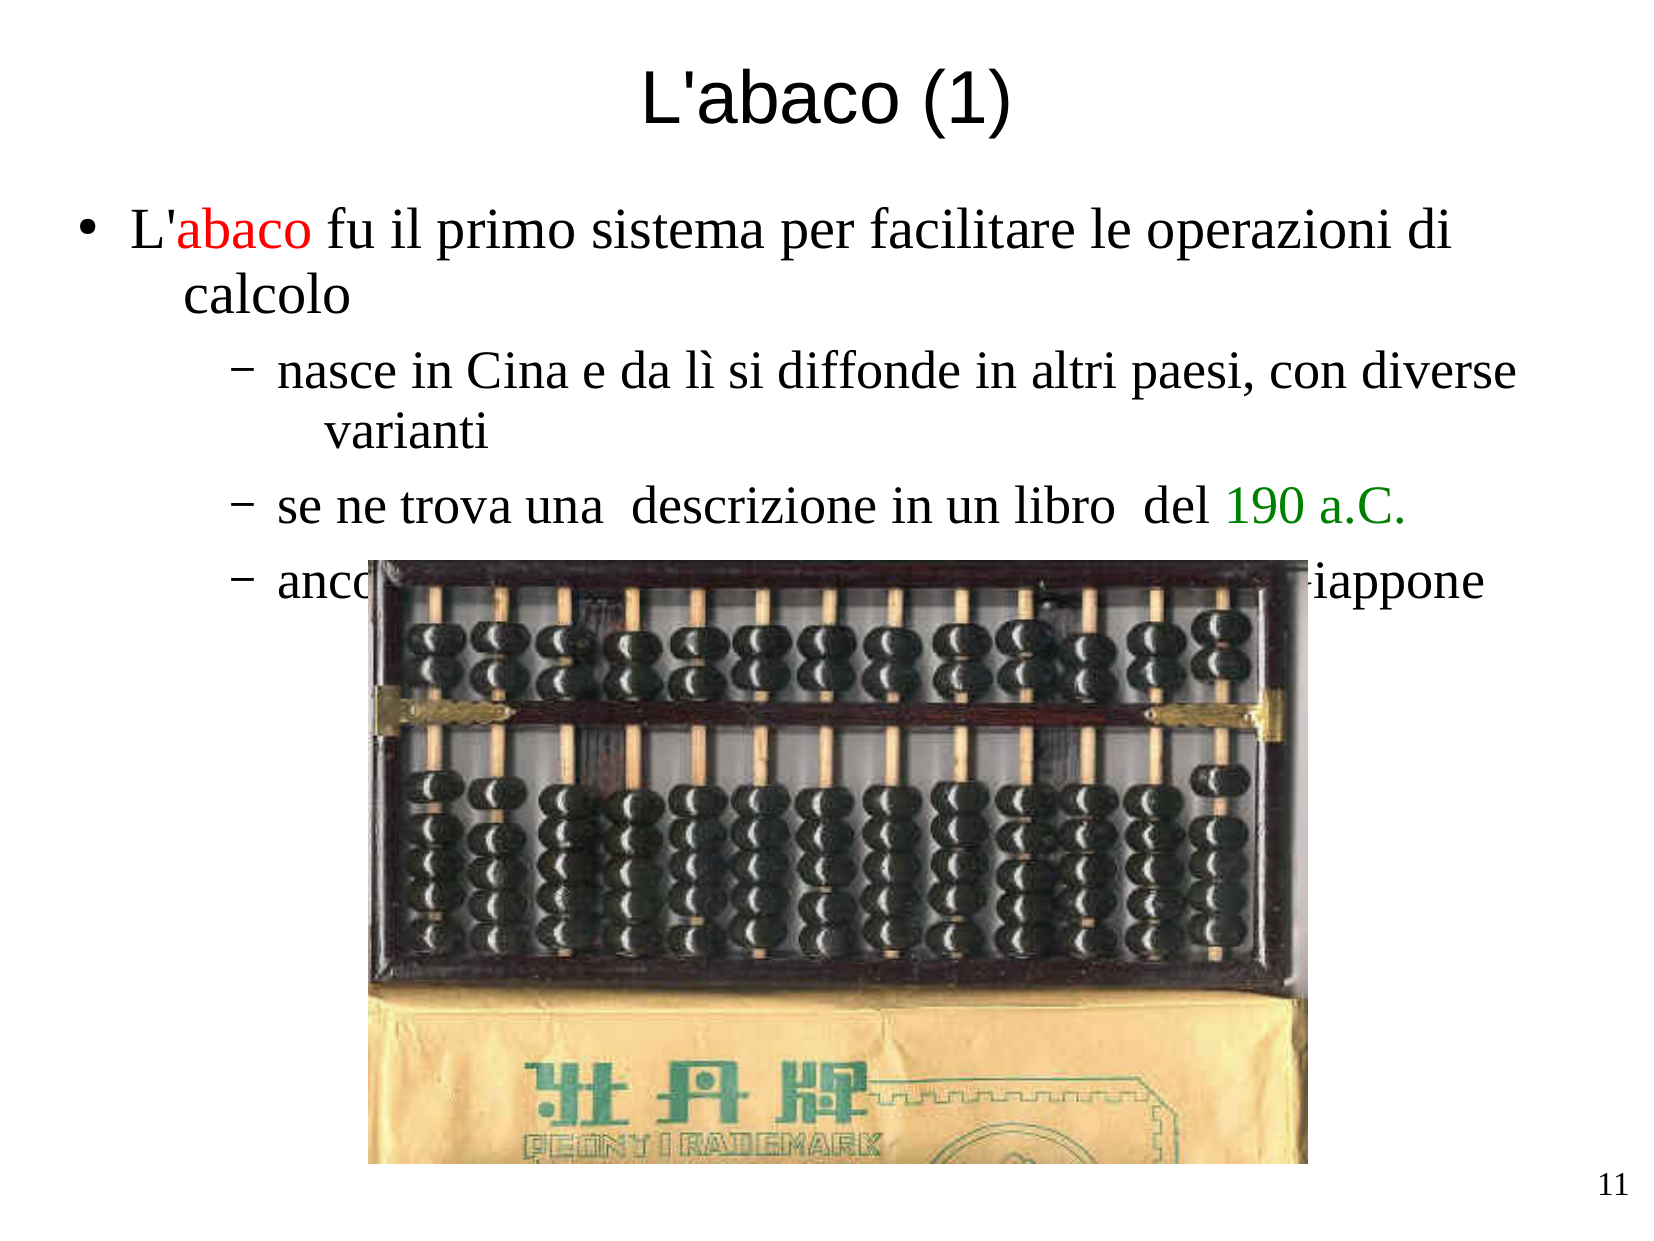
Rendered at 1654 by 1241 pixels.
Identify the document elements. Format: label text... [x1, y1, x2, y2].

title L'abaco (1) [37, 30, 1617, 166]
picture [368, 560, 1308, 1164]
list L'abaco fu il primo sistema per facilitare le operazioni di calcolo nasce in Cina e da lì si diffonde in altri paesi, con diverse varianti se ne trova una descrizione in un libro del 190 a.C. ancora utilizzato in alcuni paesi come Cina e Giappone [42, 196, 1612, 1187]
